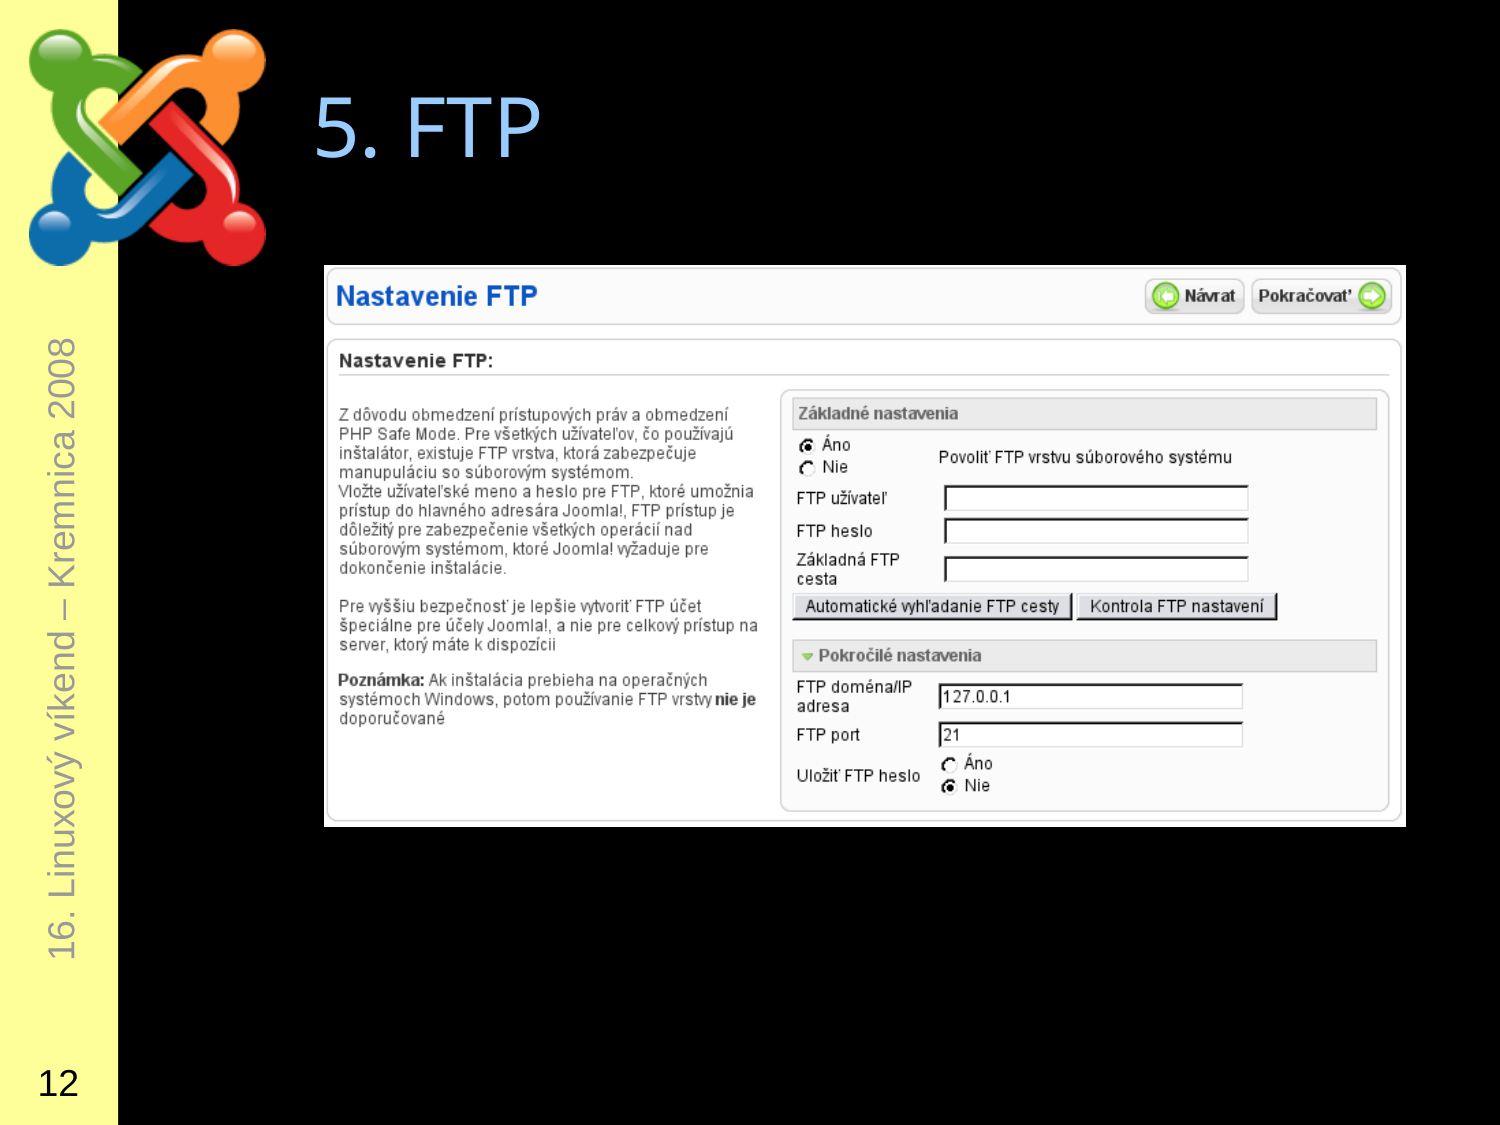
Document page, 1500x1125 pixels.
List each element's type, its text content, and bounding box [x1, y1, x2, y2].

title 5. FTP [312, 24, 1450, 226]
picture [29, 29, 266, 266]
picture [324, 265, 1406, 827]
